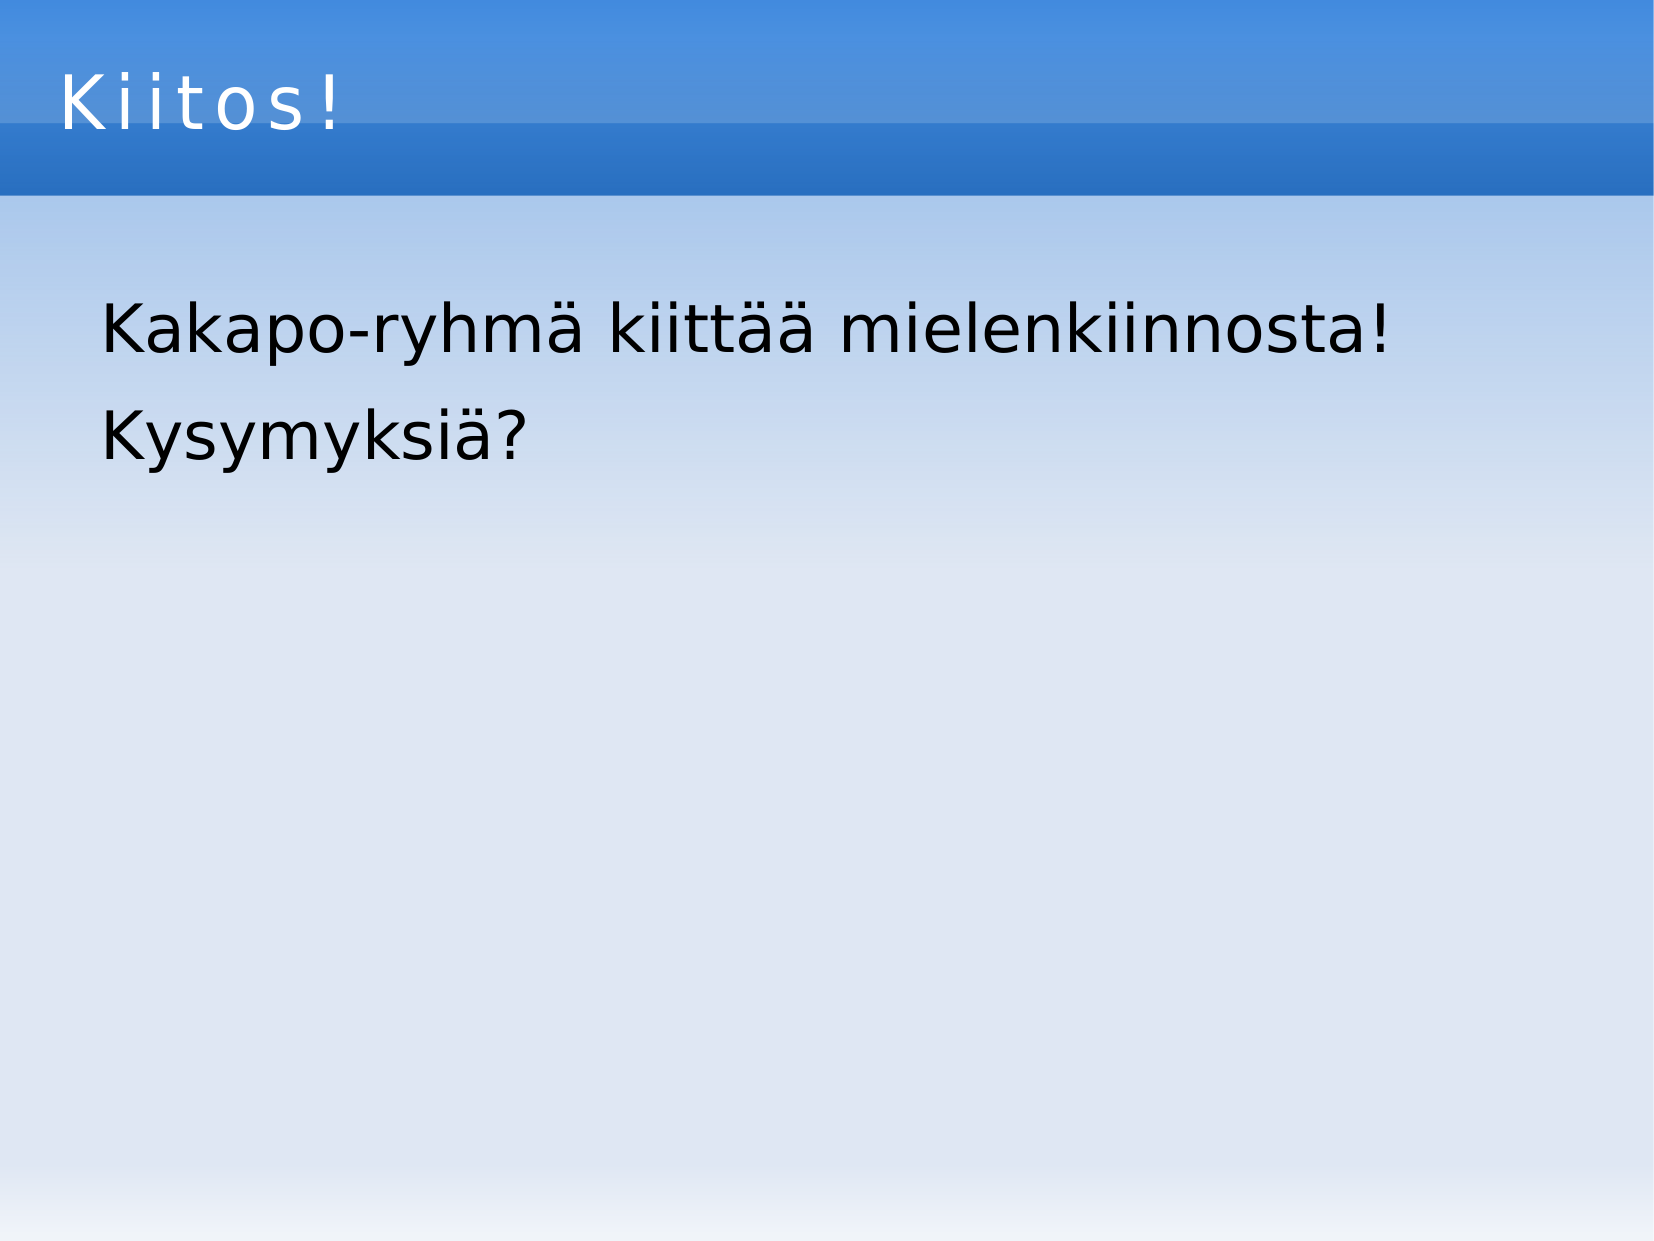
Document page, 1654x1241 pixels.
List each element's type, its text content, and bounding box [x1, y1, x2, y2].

title Kiitos! [59, 36, 1270, 171]
list Kakapo-ryhmä kiittää mielenkiinnosta! Kysymyksiä? [82, 290, 1571, 1094]
picture [0, 0, 1654, 1241]
